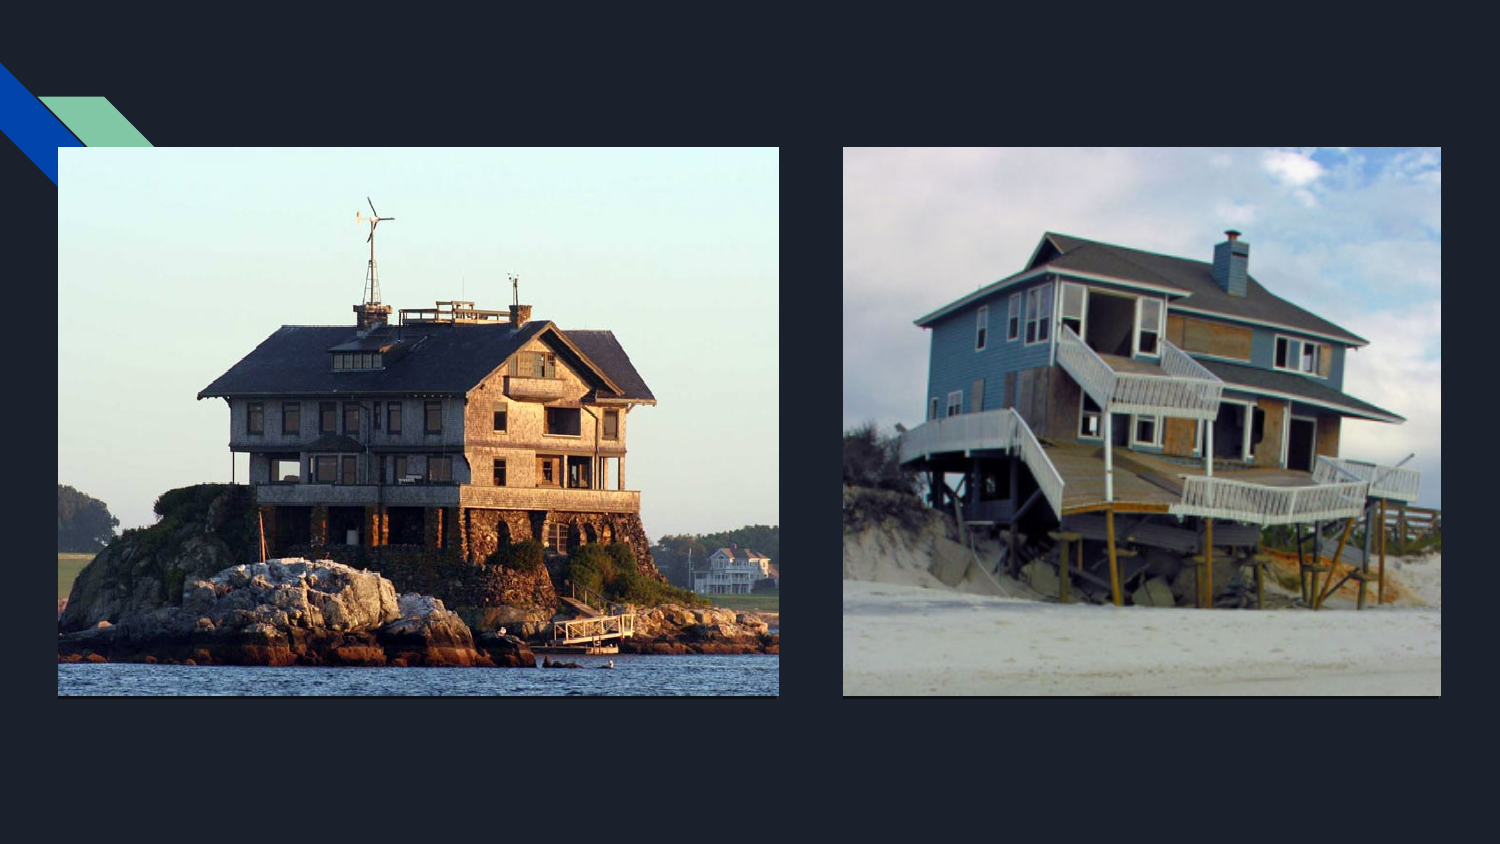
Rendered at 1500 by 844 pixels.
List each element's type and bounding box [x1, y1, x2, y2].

picture [843, 147, 1441, 696]
picture [58, 147, 779, 696]
